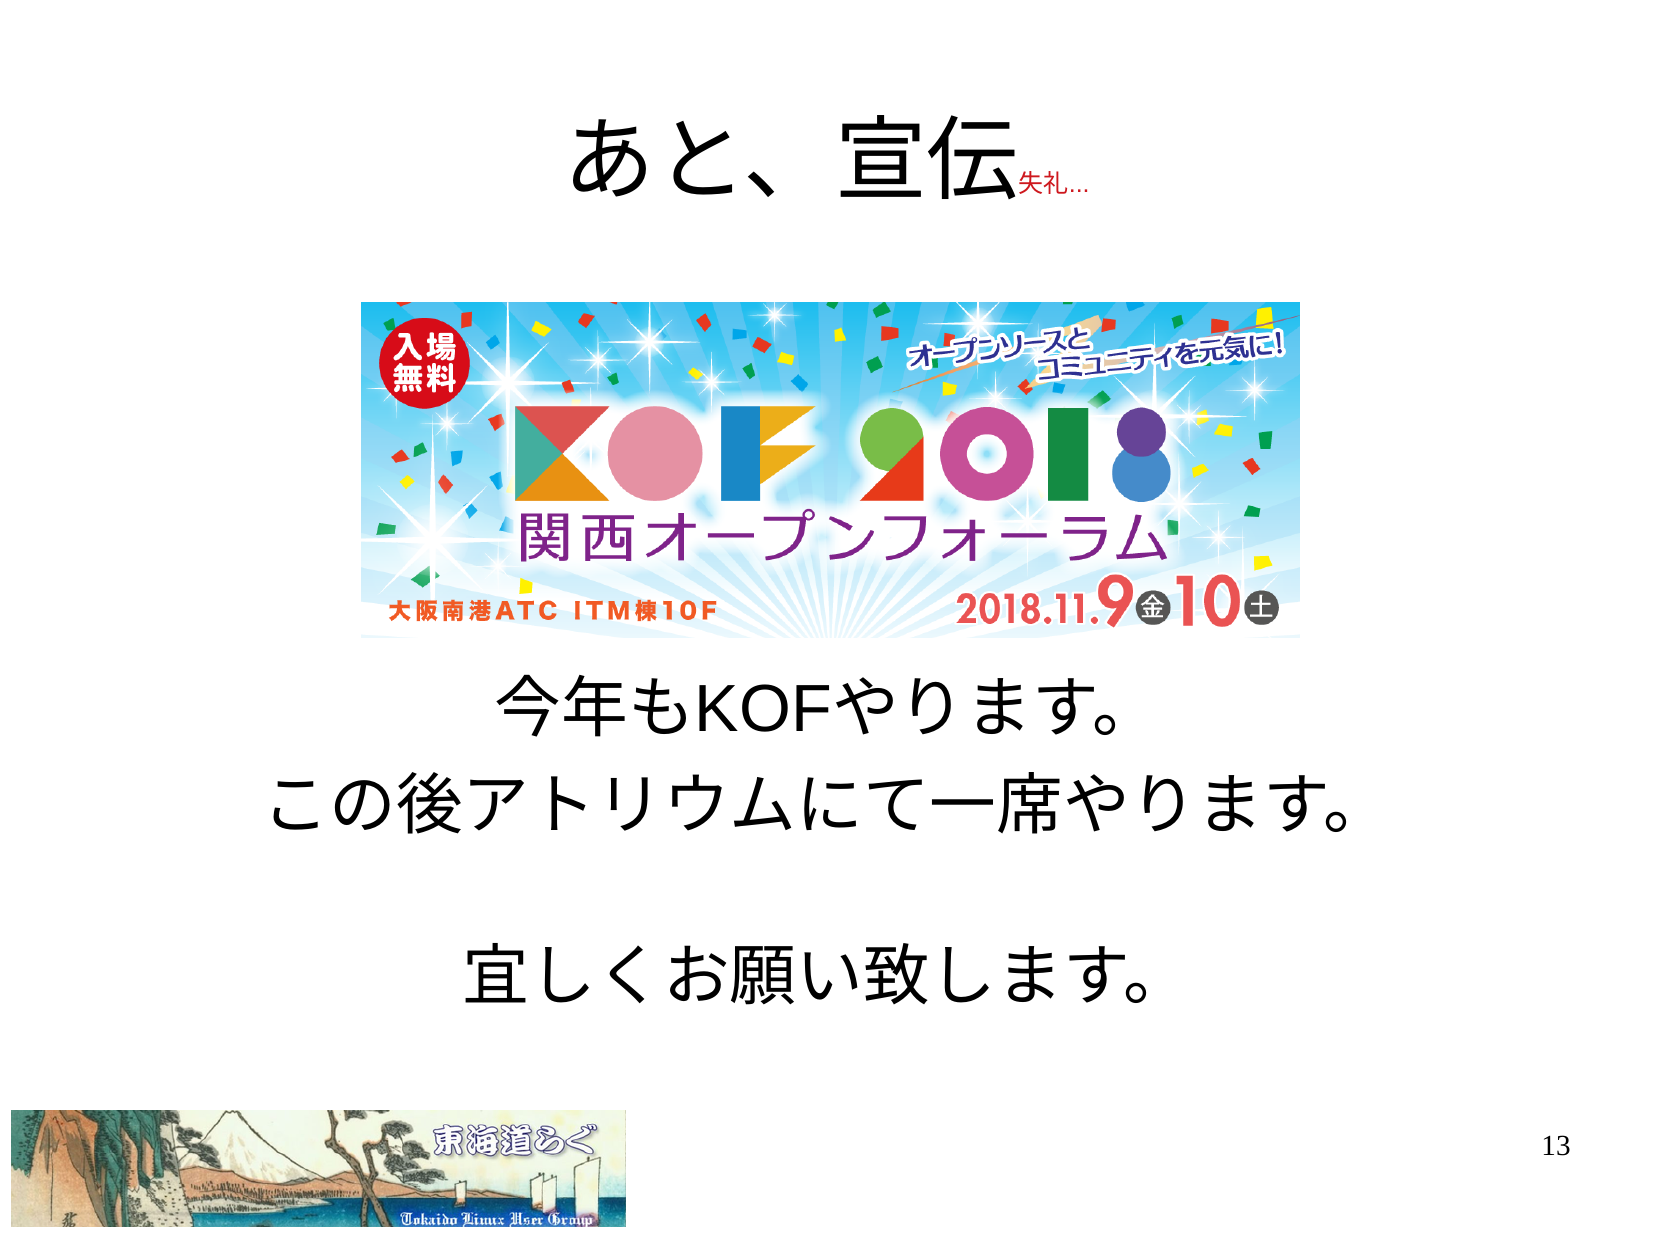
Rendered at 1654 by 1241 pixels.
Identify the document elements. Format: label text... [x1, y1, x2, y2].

picture [11, 1110, 626, 1227]
picture [361, 302, 1300, 638]
subtitle 今年もKOFやります。 この後アトリウムにて一席やります。 宜しくお願い致します。 [82, 205, 1571, 1095]
title あと、宣伝失礼... [82, 49, 1571, 205]
